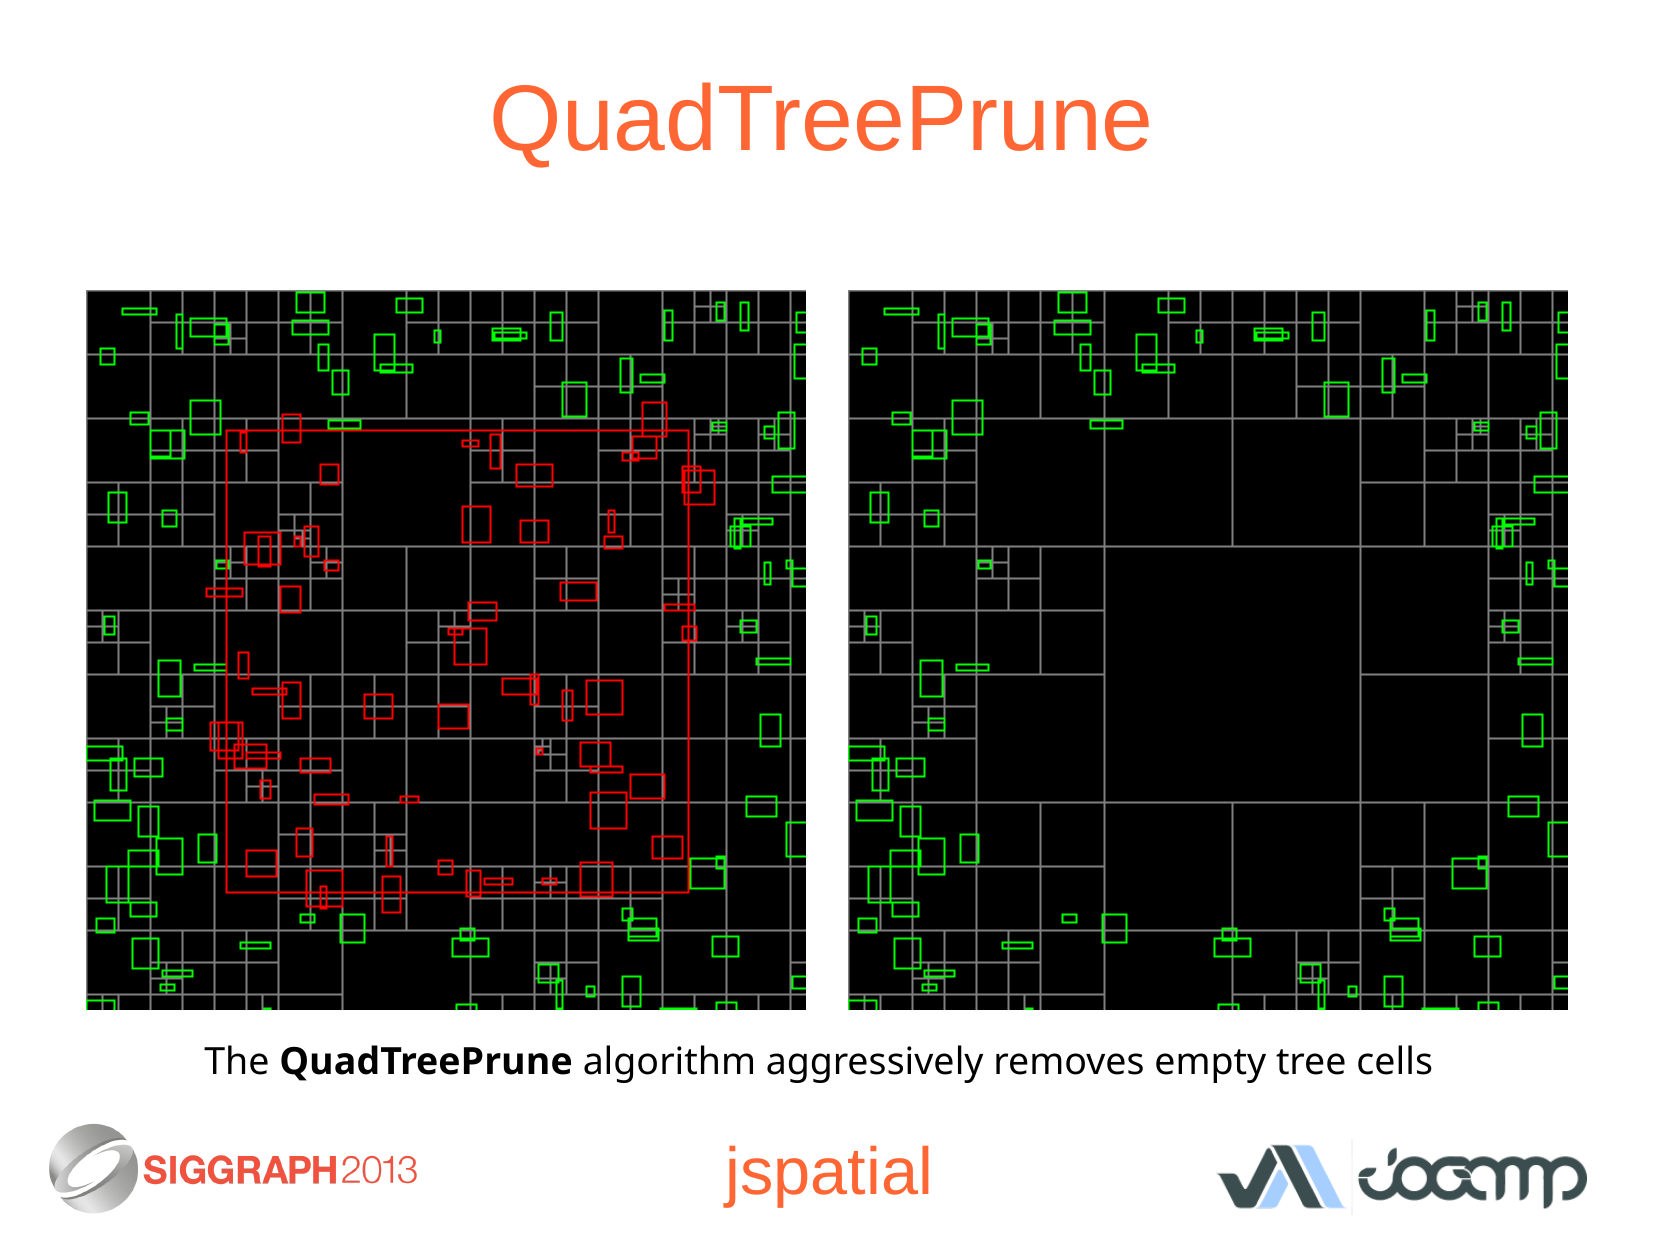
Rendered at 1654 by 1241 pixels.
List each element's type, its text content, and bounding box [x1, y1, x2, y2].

text_box The QuadTreePrune algorithm aggressively removes empty tree cells [189, 1027, 1559, 1086]
title QuadTreePrune [68, 49, 1576, 188]
picture [1215, 1139, 1587, 1215]
picture [848, 290, 1568, 1010]
picture [86, 290, 806, 1010]
title jspatial [642, 1125, 1016, 1217]
picture [45, 1122, 421, 1215]
